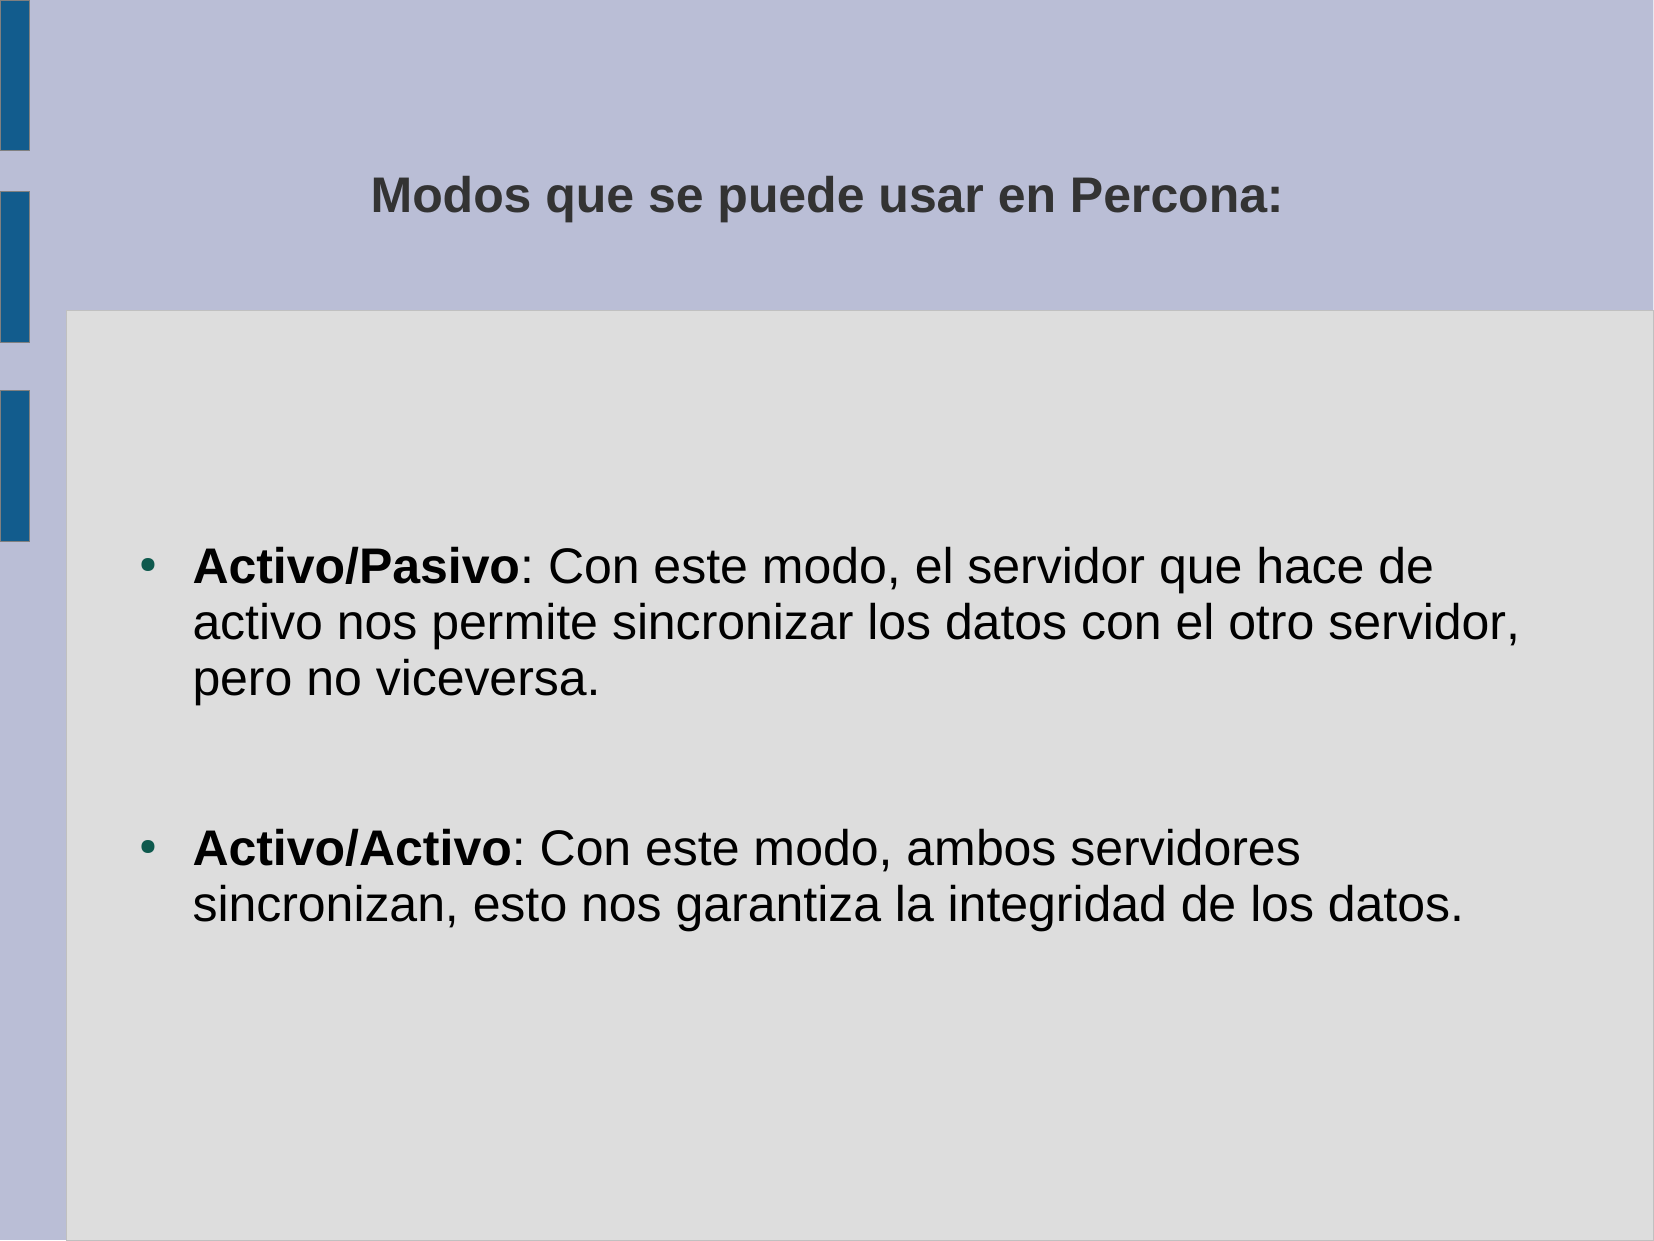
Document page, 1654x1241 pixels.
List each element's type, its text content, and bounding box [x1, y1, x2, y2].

list Activo/Pasivo: Con este modo, el servidor que hace de activo nos permite sincronizar los datos con el otro servidor, pero no viceversa. Activo/Activo: Con este modo, ambos servidores sincronizan, esto nos garantiza la integridad de los datos. [121, 344, 1534, 1127]
title Modos que se puede usar en Percona: [121, 91, 1534, 299]
